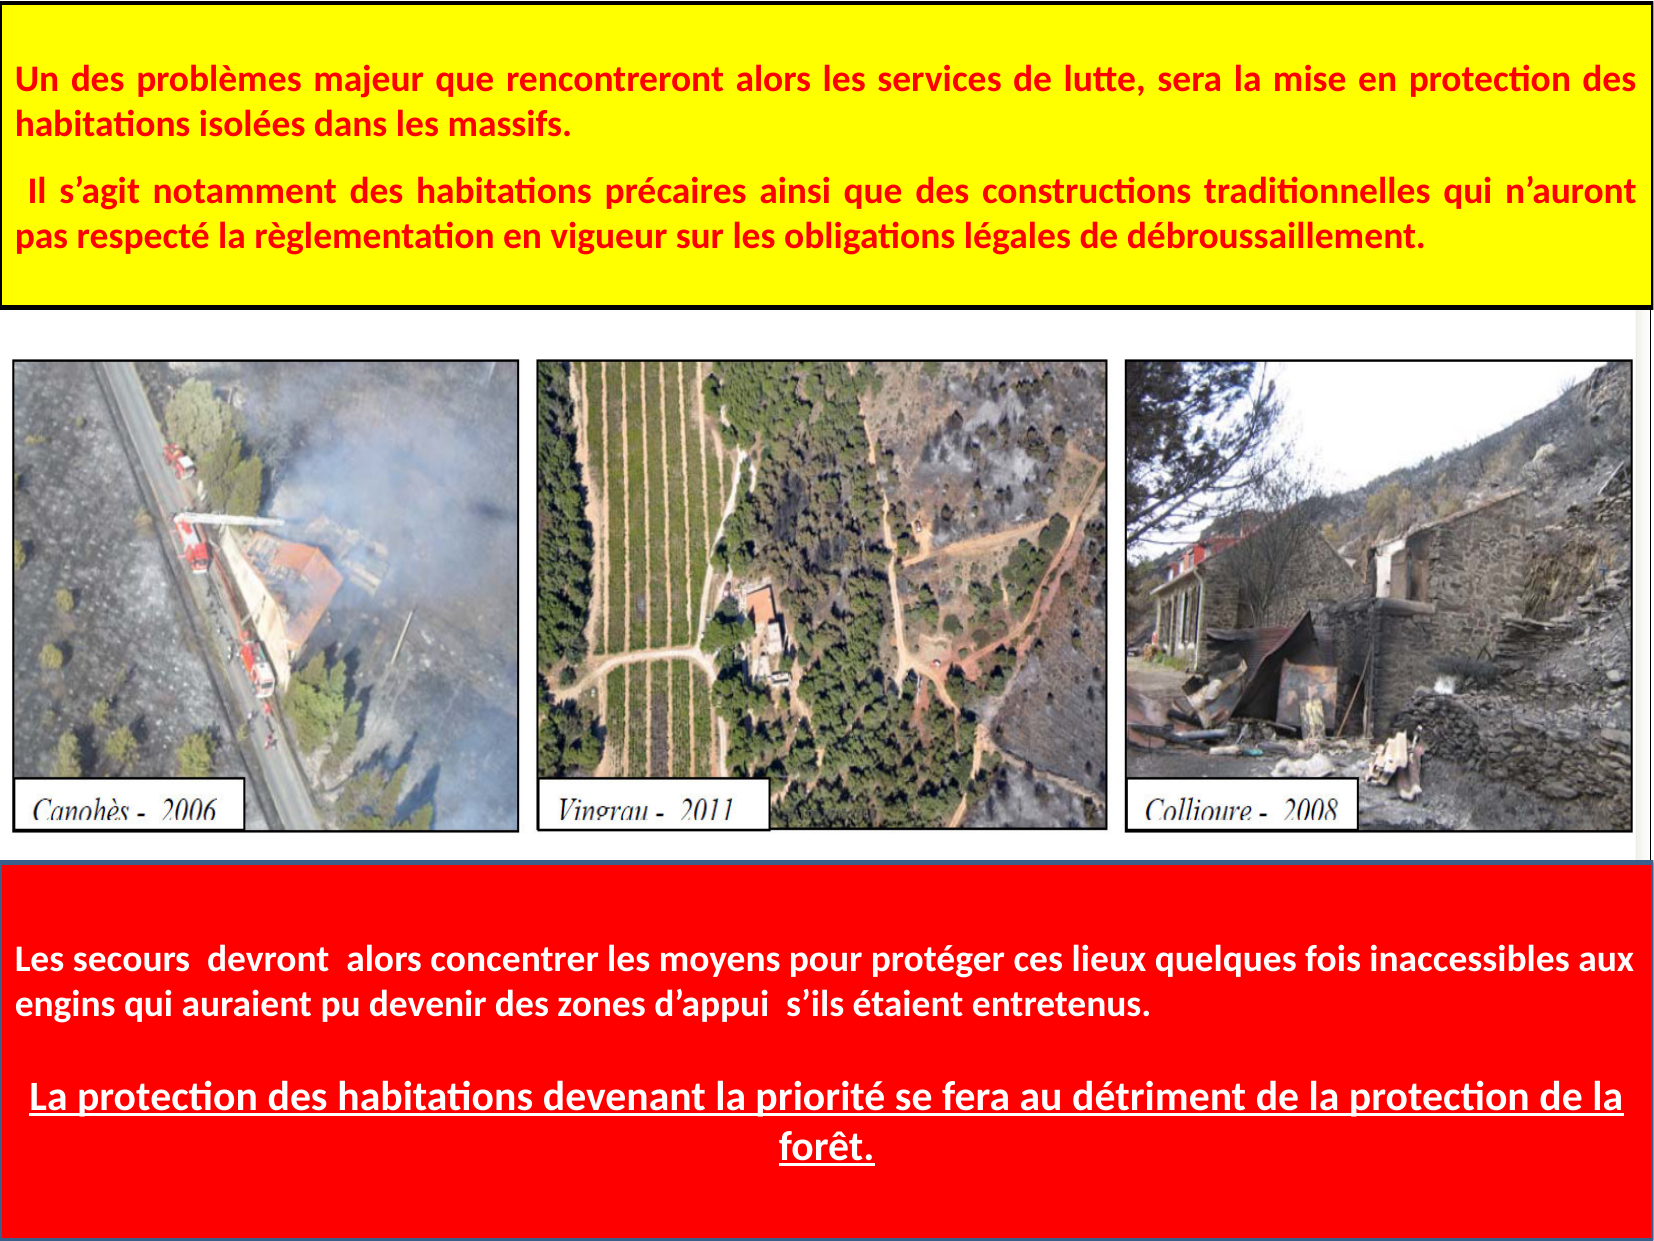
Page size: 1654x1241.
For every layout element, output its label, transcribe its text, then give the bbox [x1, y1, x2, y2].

picture [0, 309, 1650, 862]
text_box Un des problèmes majeur que rencontreront alors les services de lutte, sera la mise en protection des habitations isolées dans les massifs. Il s’agit notamment des habitations précaires ainsi que des constructions traditionnelles qui n’auront pas respecté la règlementation en vigueur sur les obligations légales de débroussaillement. [0, 3, 1654, 308]
text_box Les secours devront alors concentrer les moyens pour protéger ces lieux quelques fois inaccessibles aux engins qui auraient pu devenir des zones d’appui s’ils étaient entretenus. La protection des habitations devenant la priorité se fera au détriment de la protection de la forêt. [0, 862, 1654, 1240]
